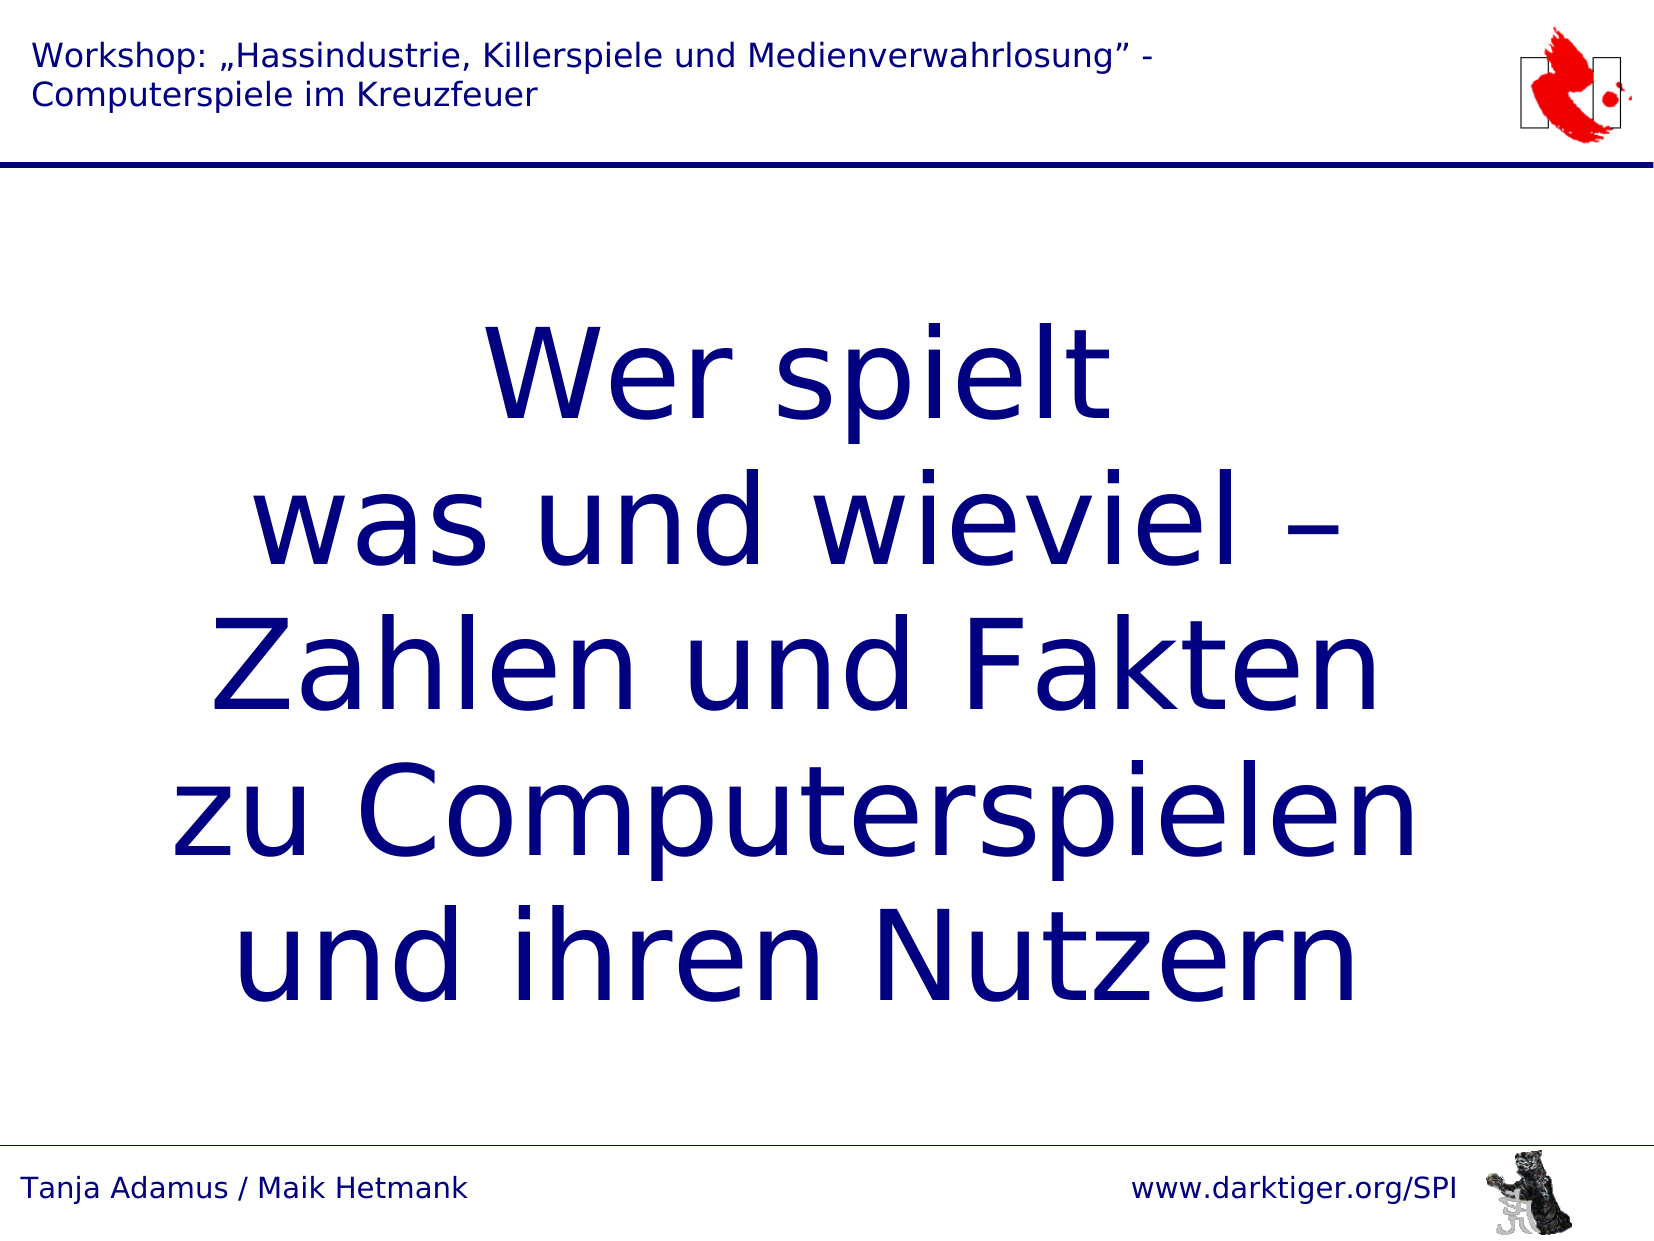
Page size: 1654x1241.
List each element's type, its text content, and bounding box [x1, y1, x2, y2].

text_box Workshop: „Hassindustrie, Killerspiele und Medienverwahrlosung” - Computerspiele im Kreuzfeuer [16, 29, 1418, 178]
picture [1503, 16, 1632, 148]
text_box Wer spielt was und wieviel – Zahlen und Fakten zu Computerspielen und ihren Nutzern [118, 295, 1477, 1038]
picture [1486, 1150, 1572, 1235]
